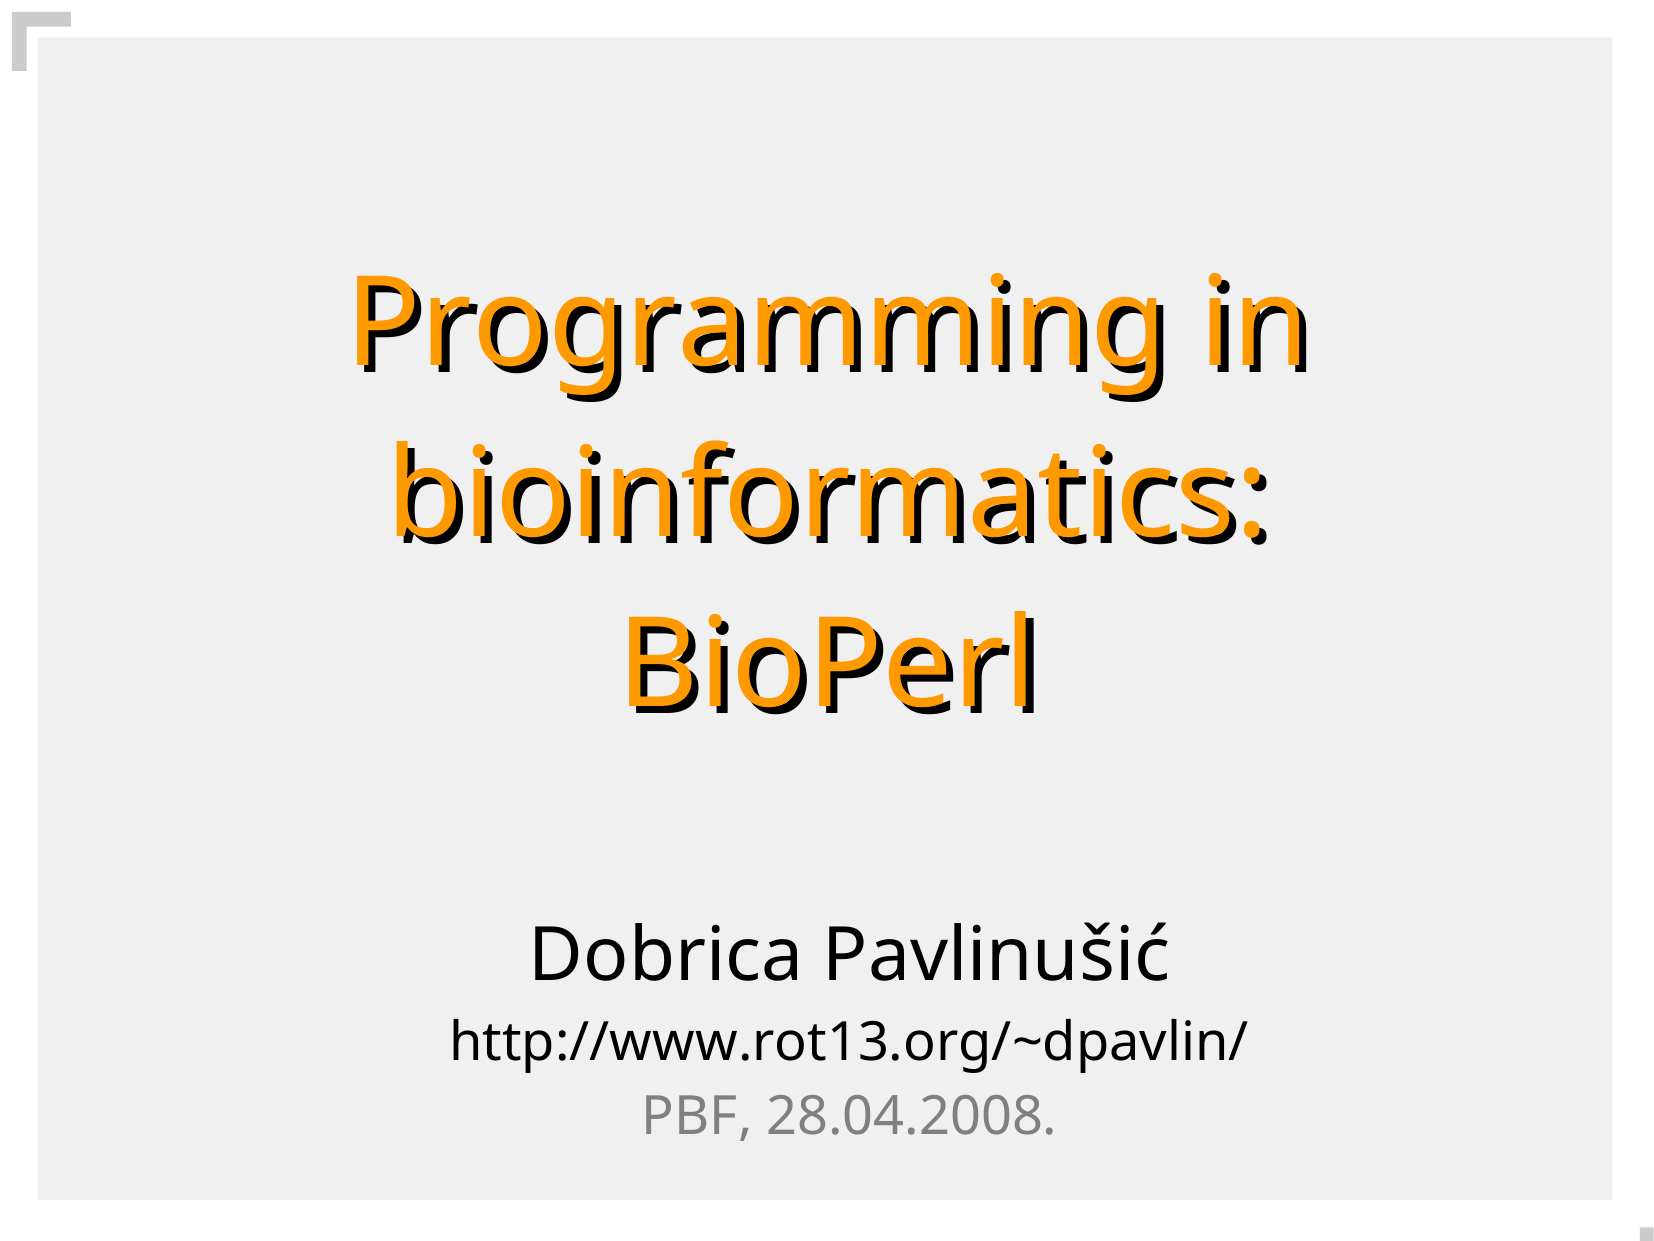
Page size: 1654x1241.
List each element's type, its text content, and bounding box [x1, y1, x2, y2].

list Dobrica Pavlinušić http://www.rot13.org/~dpavlin/ PBF, 28.04.2008. [121, 900, 1561, 1164]
title Programming in bioinformatics: BioPerl [121, 75, 1534, 900]
